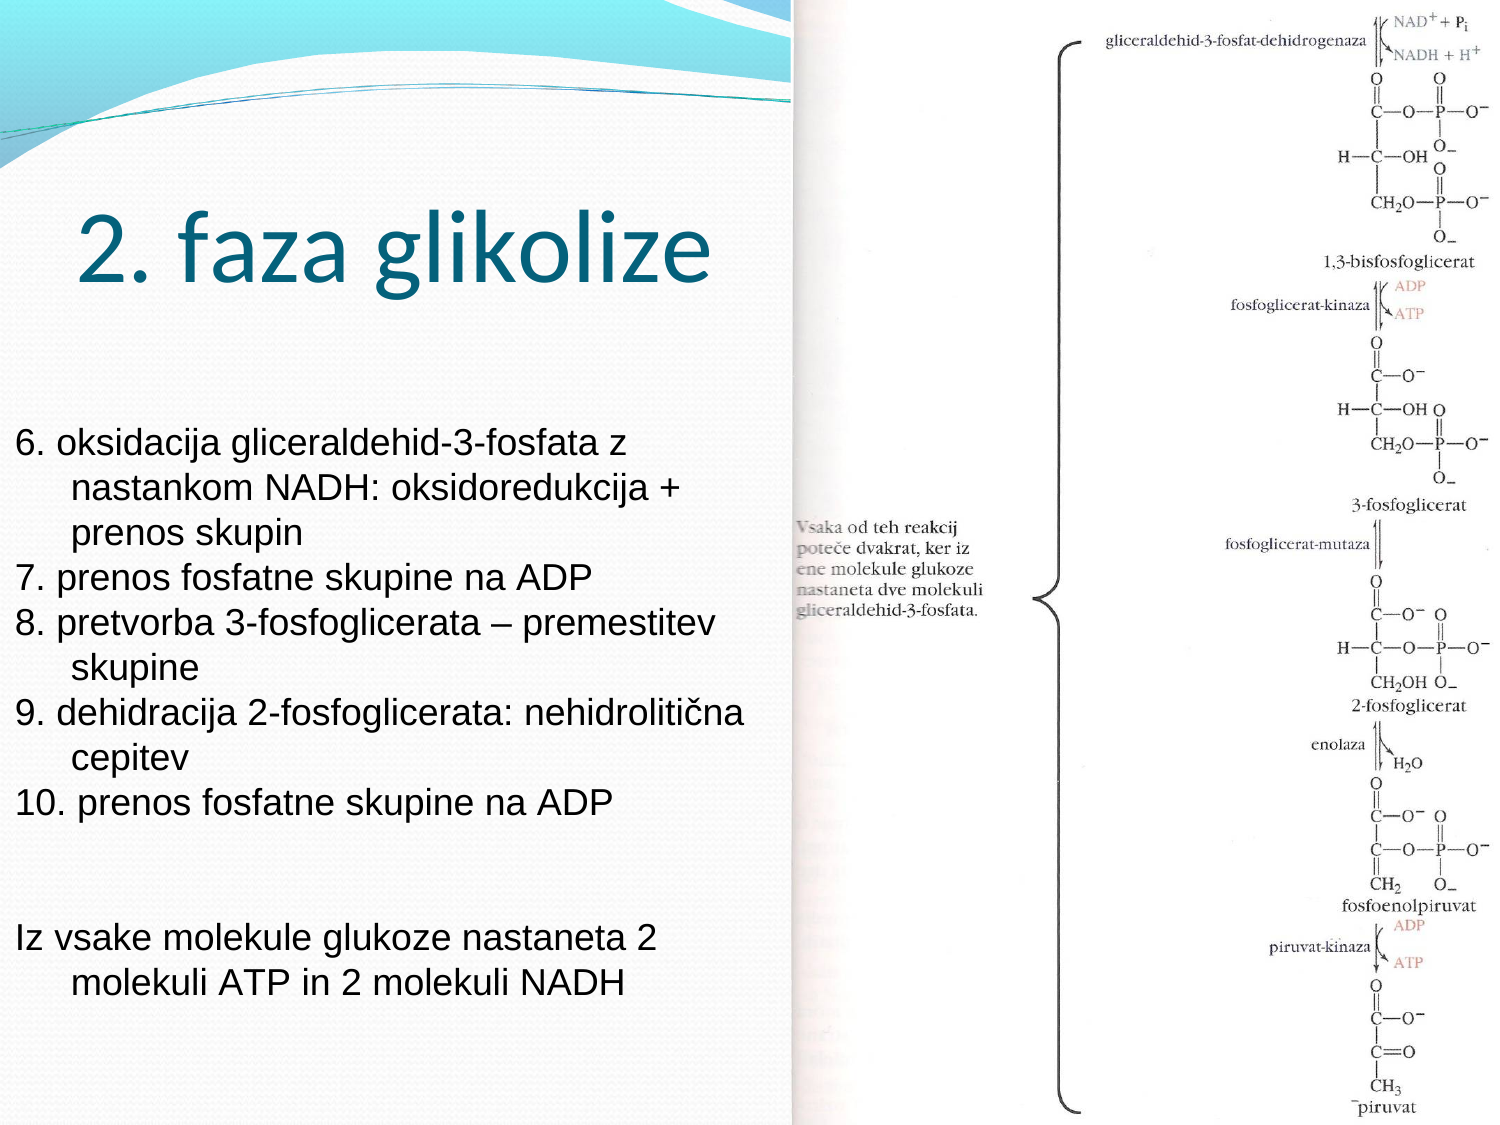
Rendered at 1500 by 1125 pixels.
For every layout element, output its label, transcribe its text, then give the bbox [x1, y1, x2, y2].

picture [0, 0, 1500, 1125]
title 2. faza glikolize [75, 115, 790, 304]
text_box 6. oksidacija gliceraldehid-3-fosfata z nastankom NADH: oksidoredukcija + prenos skupin 7. prenos fosfatne skupine na ADP 8. pretvorba 3-fosfoglicerata – premestitev skupine 9. dehidracija 2-fosfoglicerata: nehidrolitična cepitev 10. prenos fosfatne skupine na ADP Iz vsake molekule glukoze nastaneta 2 molekuli ATP in 2 molekuli NADH [0, 410, 786, 1011]
